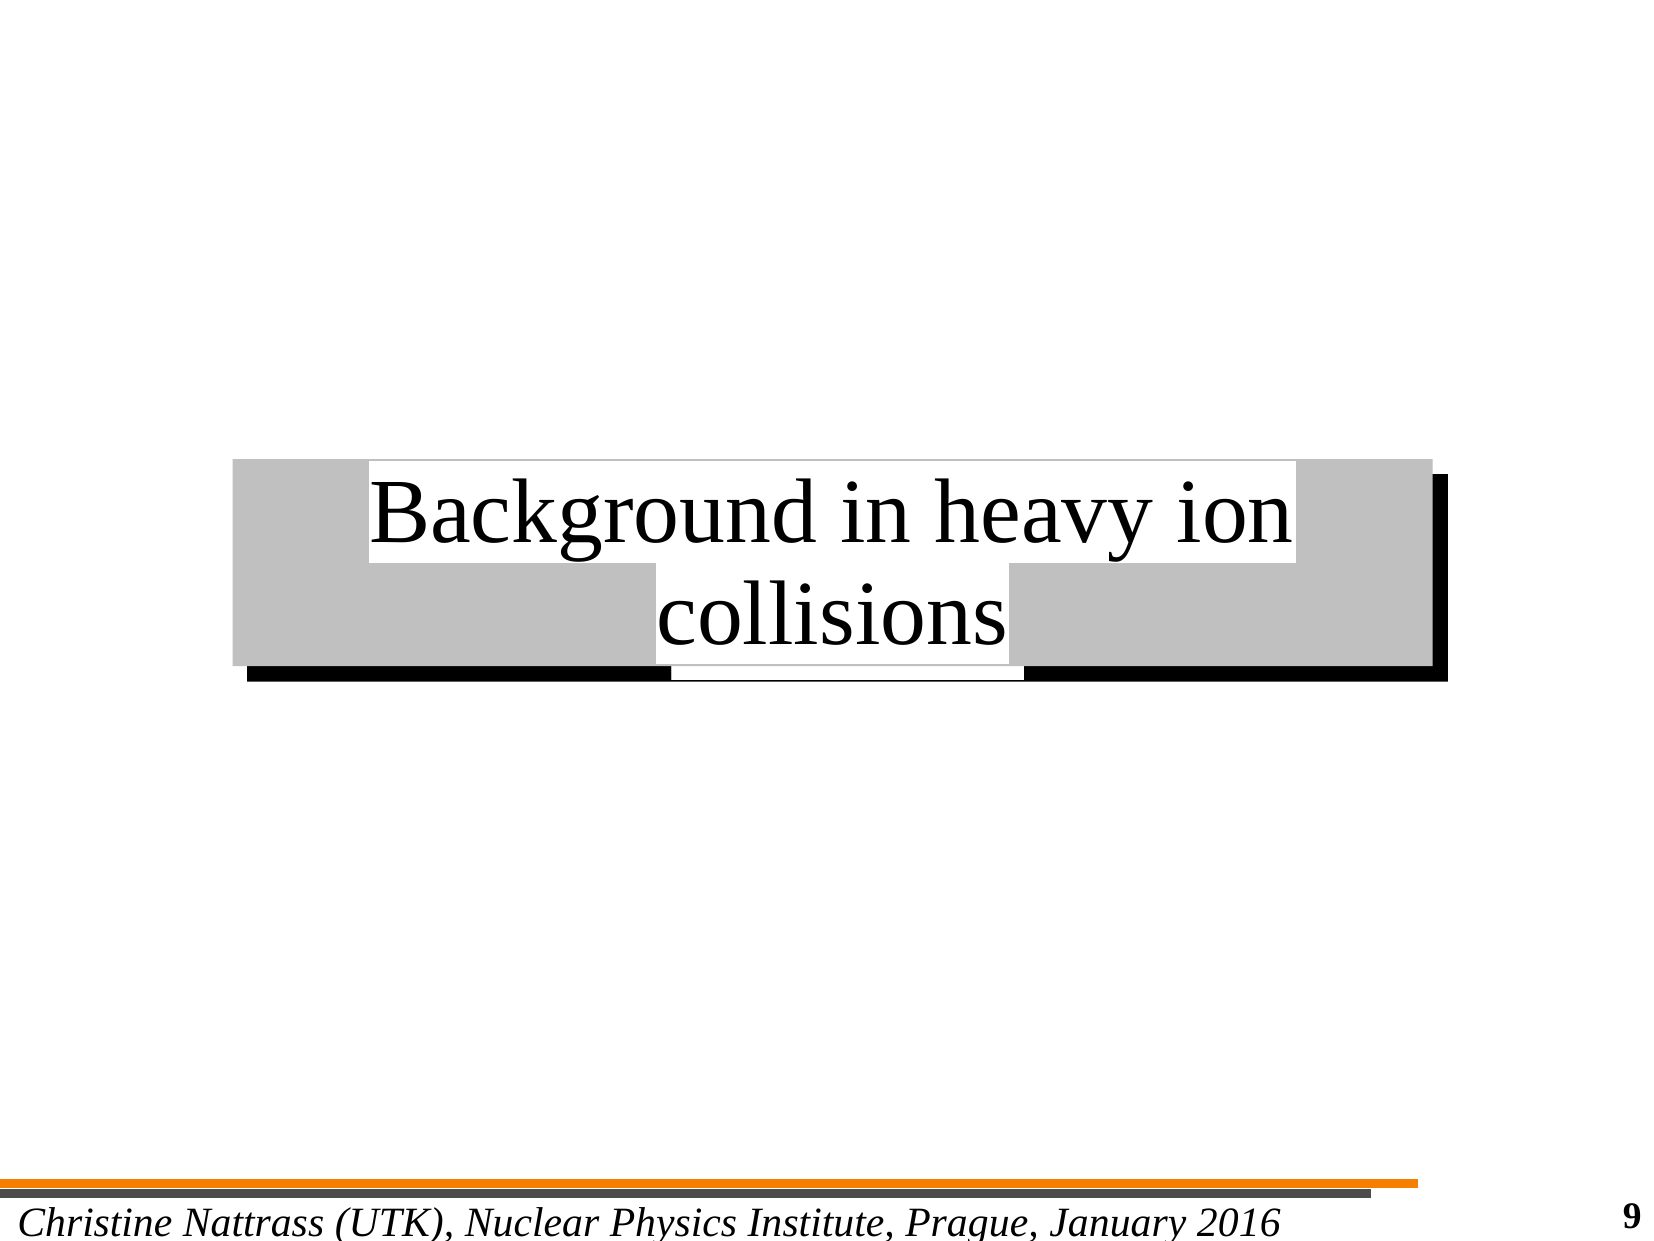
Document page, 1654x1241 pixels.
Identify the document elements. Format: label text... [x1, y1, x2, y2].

title Background in heavy ion collisions [232, 459, 1433, 667]
